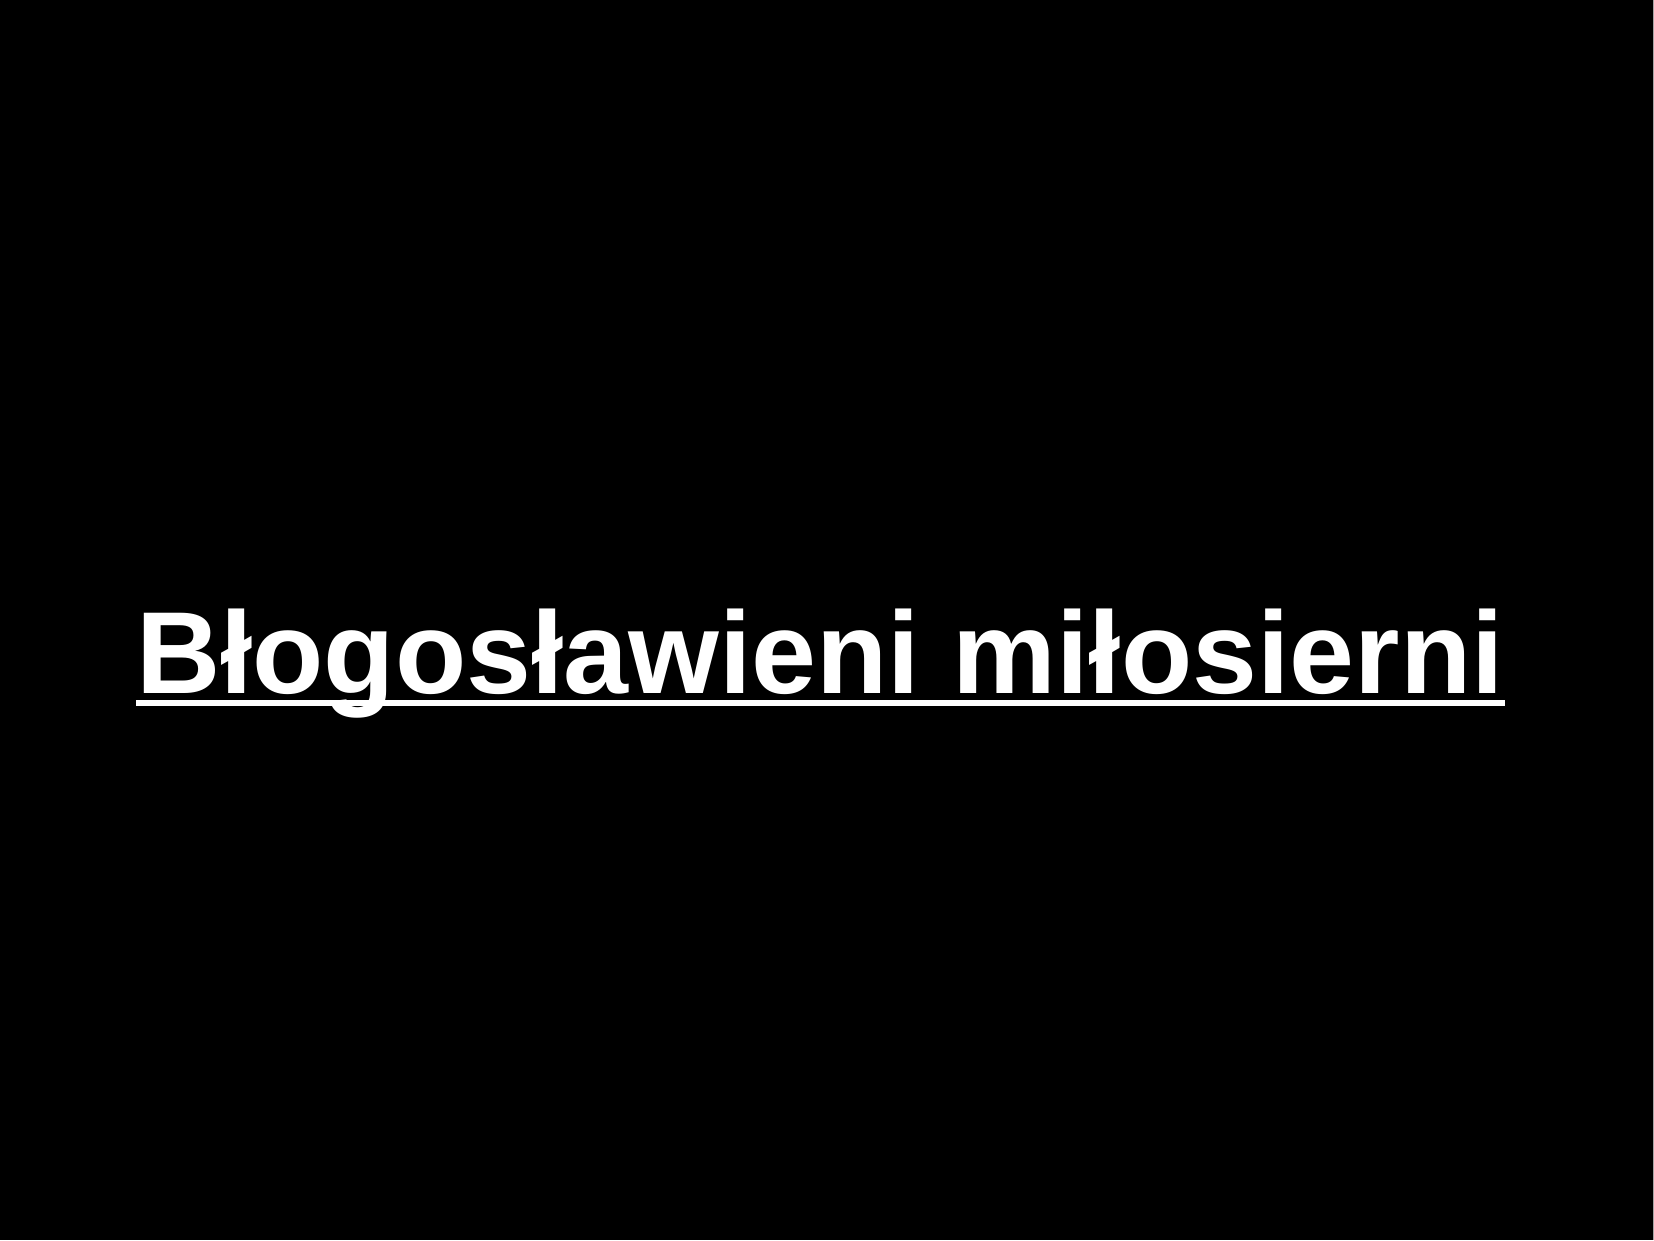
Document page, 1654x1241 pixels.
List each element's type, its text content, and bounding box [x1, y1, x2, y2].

subtitle Błogosławieni miłosierni [0, 0, 1642, 1241]
